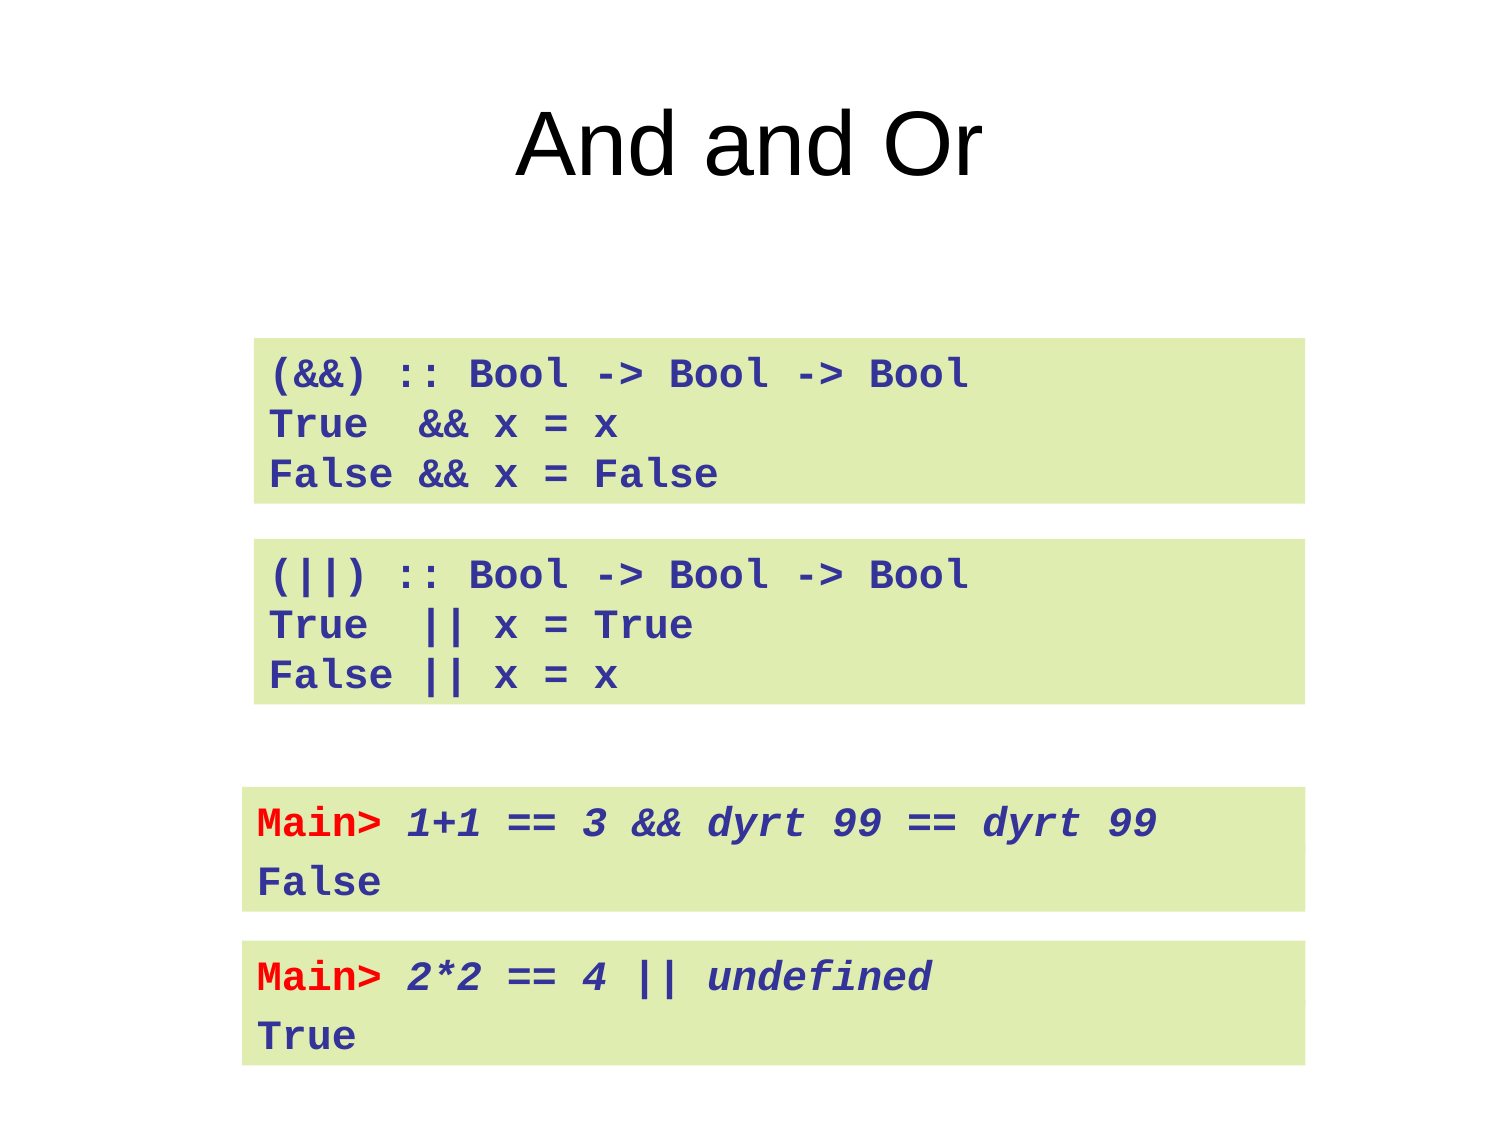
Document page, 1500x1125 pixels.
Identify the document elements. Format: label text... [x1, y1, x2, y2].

text_box (&&) :: Bool -> Bool -> Bool True && x = x False && x = False [253, 338, 1306, 504]
text_box (||) :: Bool -> Bool -> Bool True || x = True False || x = x [253, 538, 1306, 705]
text_box Main> 1+1 == 3 && dyrt 99 == dyrt 99 [242, 786, 1306, 846]
title And and Or [75, 45, 1426, 233]
text_box False [242, 846, 1306, 912]
text_box Main> 2*2 == 4 || undefined [242, 940, 1306, 999]
text_box True [242, 999, 1306, 1066]
